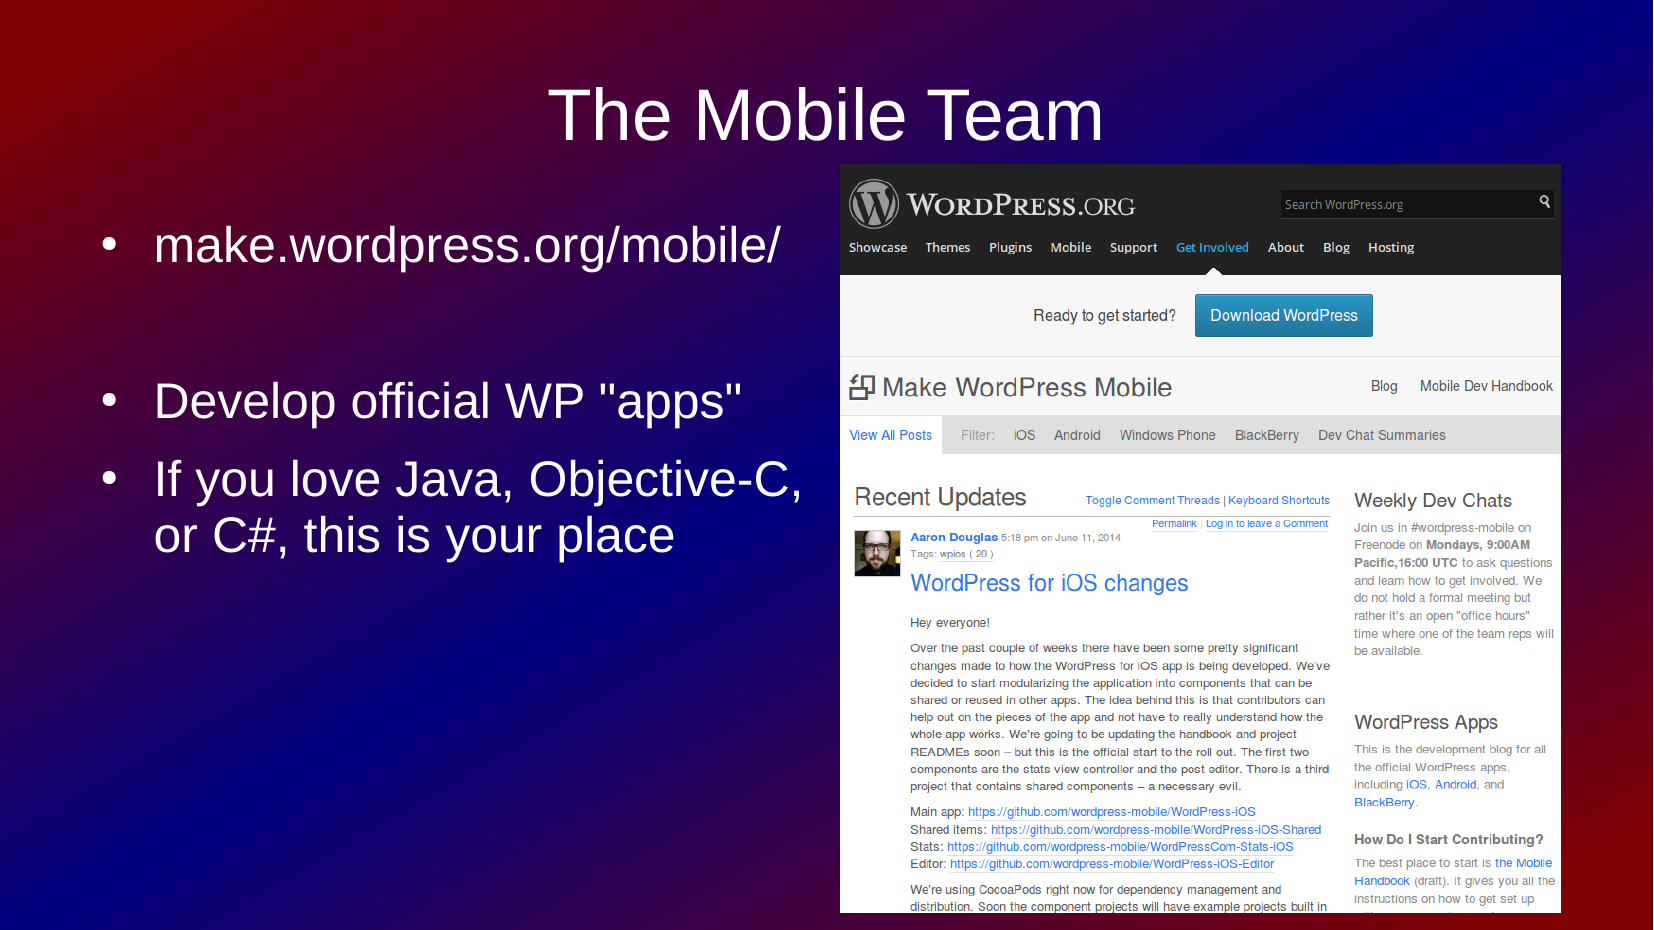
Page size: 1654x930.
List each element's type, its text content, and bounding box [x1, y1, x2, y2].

list make.wordpress.org/mobile/ Develop official WP "apps" If you love Java, Objective-C, or C#, this is your place [82, 217, 826, 886]
title The Mobile Team [82, 37, 1571, 193]
picture [840, 164, 1561, 913]
